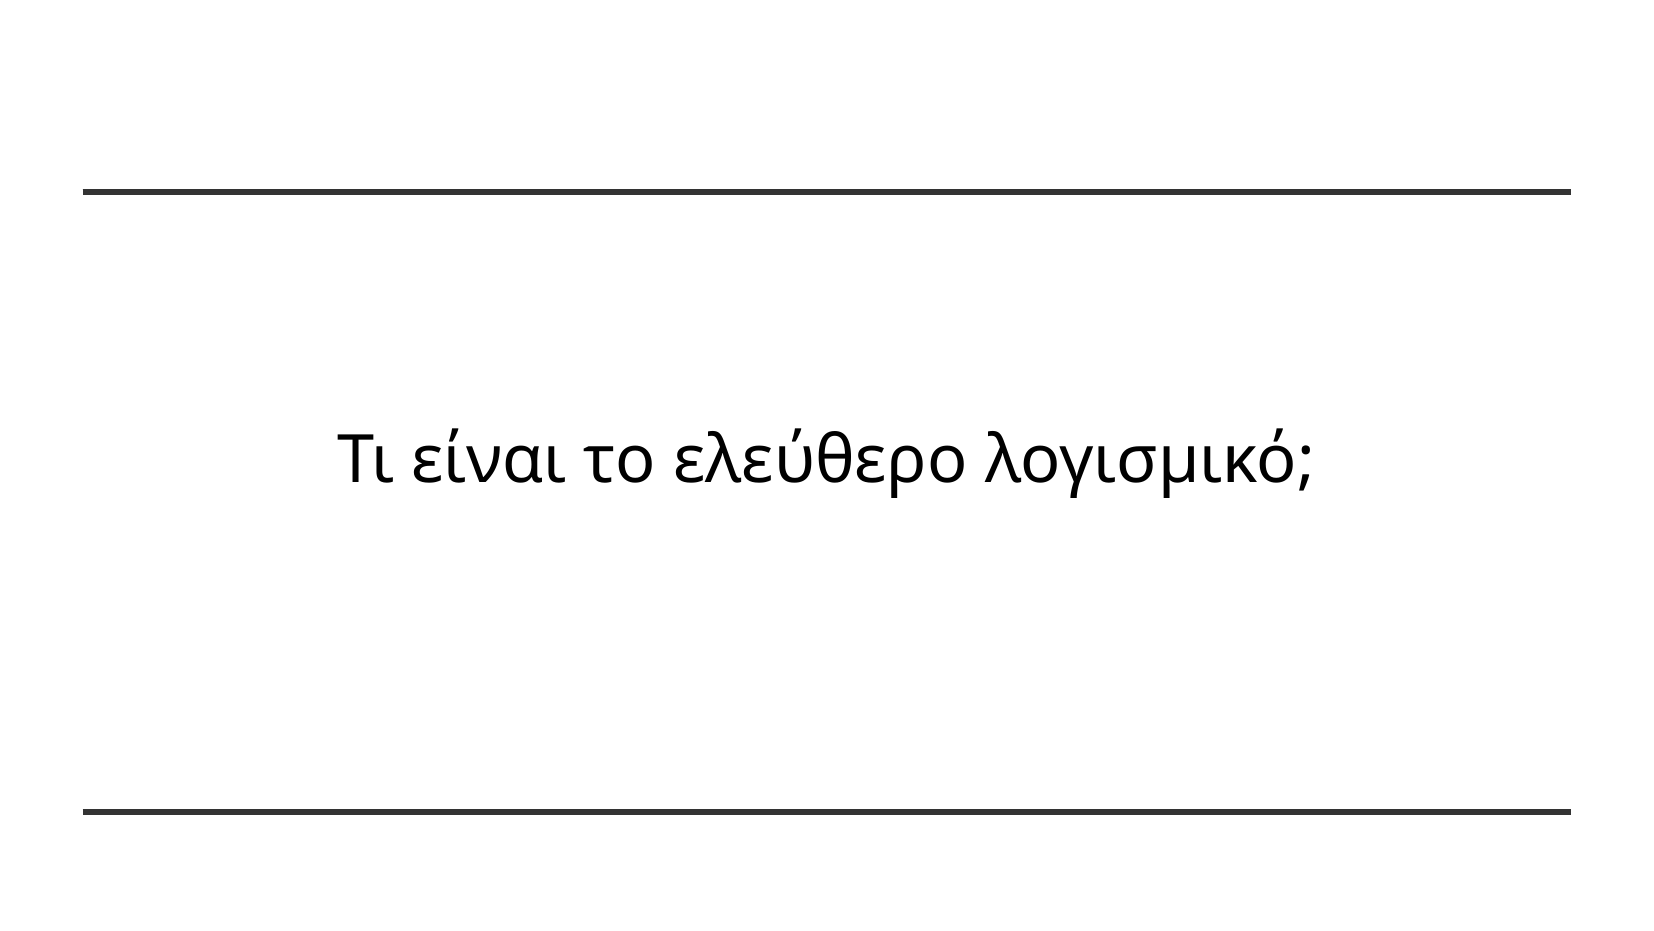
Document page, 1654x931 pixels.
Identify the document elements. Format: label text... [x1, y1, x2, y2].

list Τι είναι το ελεύθερο λογισμικό; [82, 411, 1571, 519]
